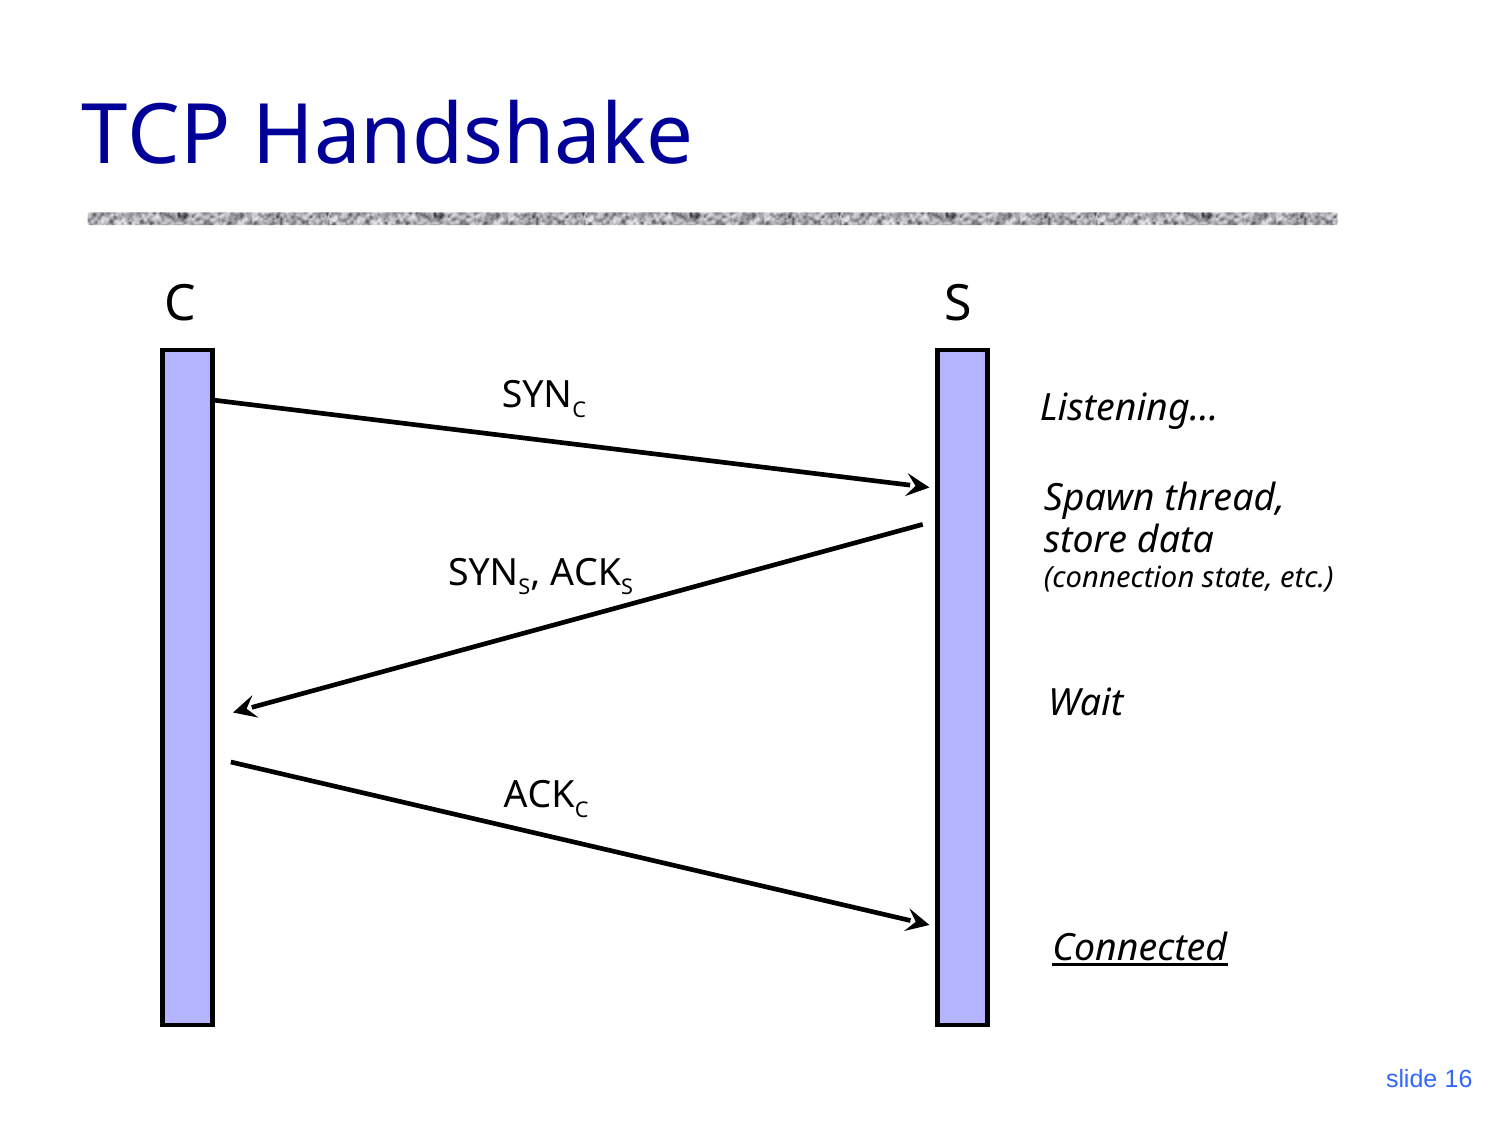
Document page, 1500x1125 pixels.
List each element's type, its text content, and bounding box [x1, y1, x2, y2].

text_box Connected [1037, 914, 1243, 976]
text_box [162, 350, 213, 1026]
text_box C [149, 262, 212, 338]
text_box [937, 350, 988, 1026]
text_box SYNC [487, 362, 601, 430]
text_box slide <number> [1174, 1025, 1488, 1101]
text_box Wait [1033, 670, 1139, 732]
title TCP Handshake [66, 37, 1342, 188]
text_box Listening… [1024, 374, 1234, 436]
picture [87, 212, 1338, 226]
text_box Spawn thread, store data (connection state, etc.) [1029, 464, 1349, 602]
text_box SYNS, ACKS [433, 539, 649, 607]
text_box S [929, 262, 987, 338]
text_box ACKC [488, 762, 604, 830]
